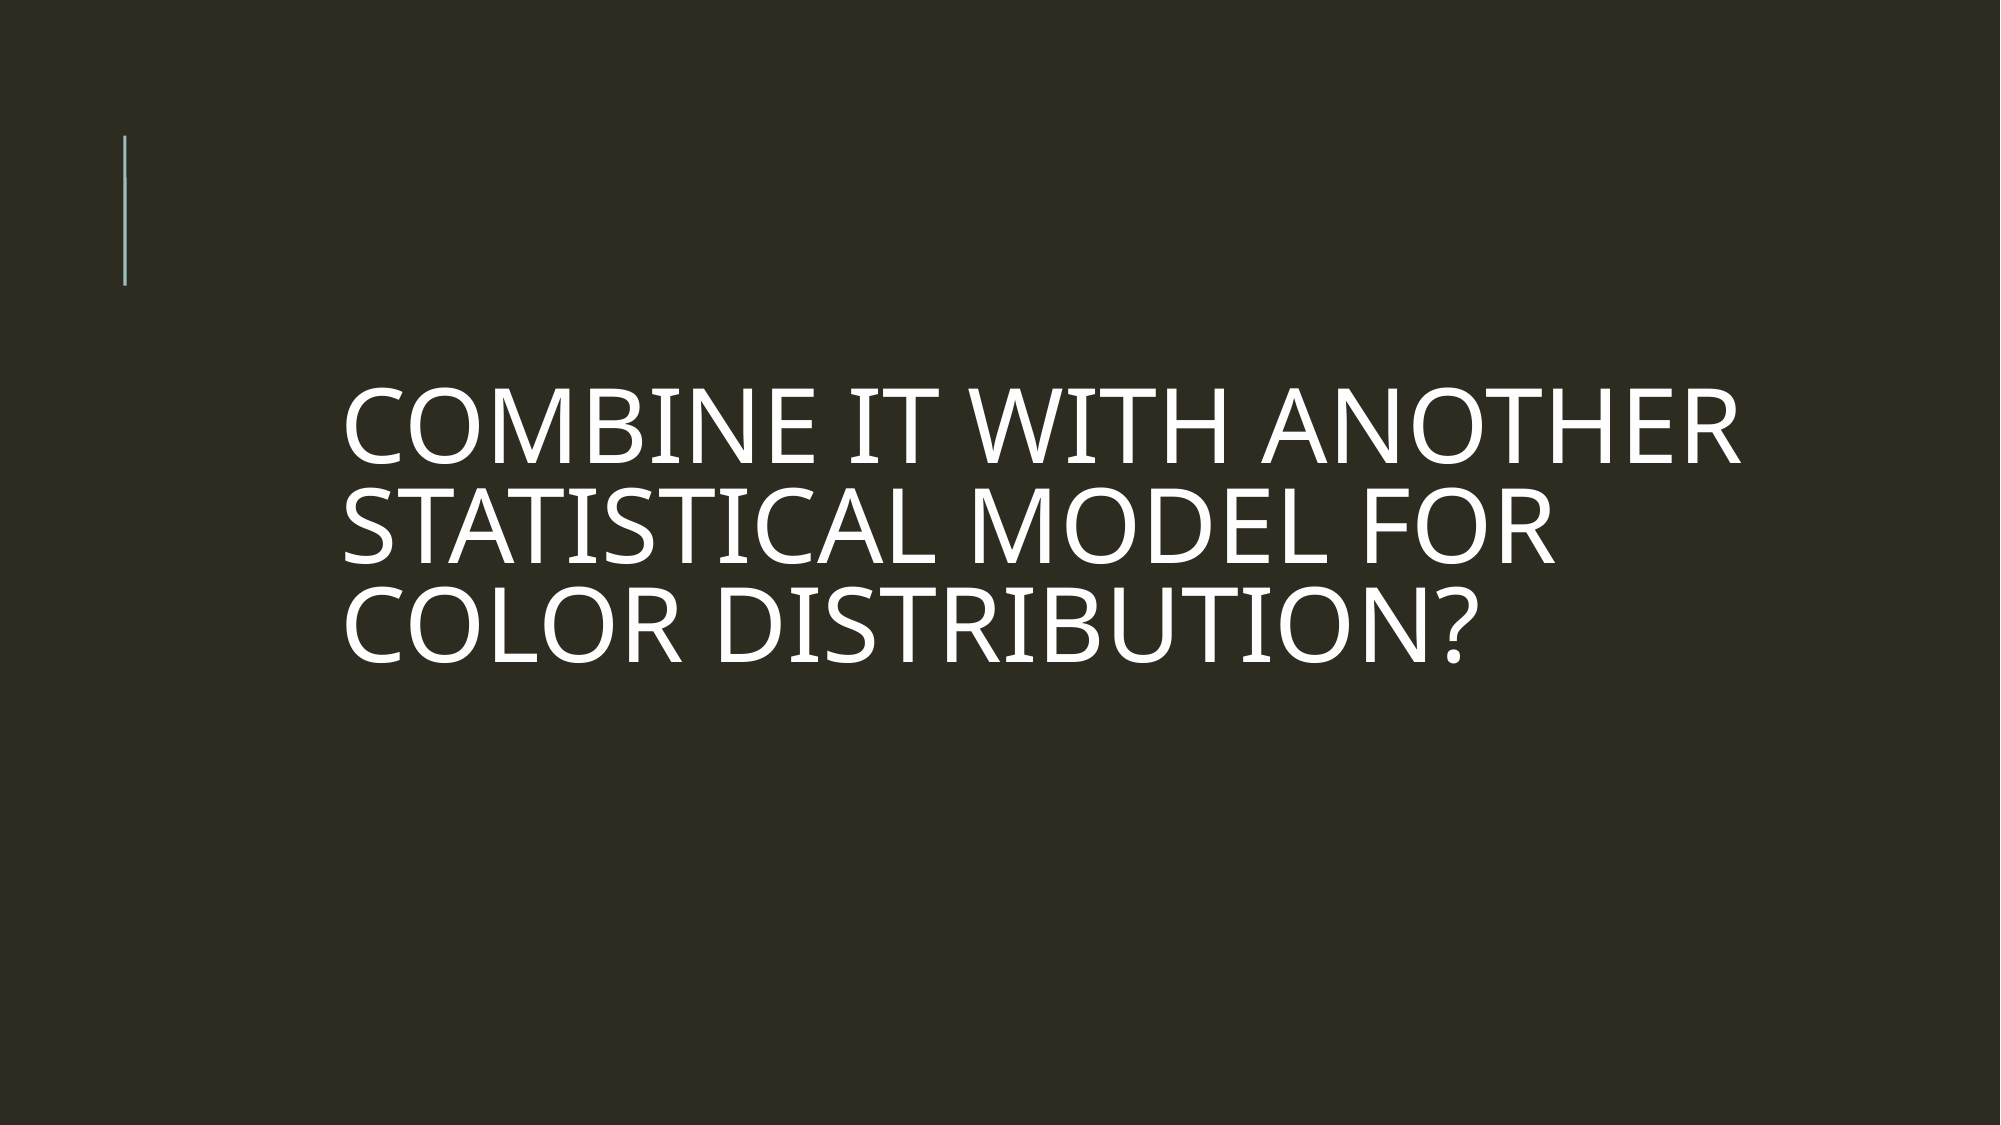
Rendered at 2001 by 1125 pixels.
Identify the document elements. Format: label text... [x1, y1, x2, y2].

title COMBINE IT WITH ANOTHER STATISTICAL MODEL FOR COLOR DISTRIBUTION? [325, 410, 1921, 657]
